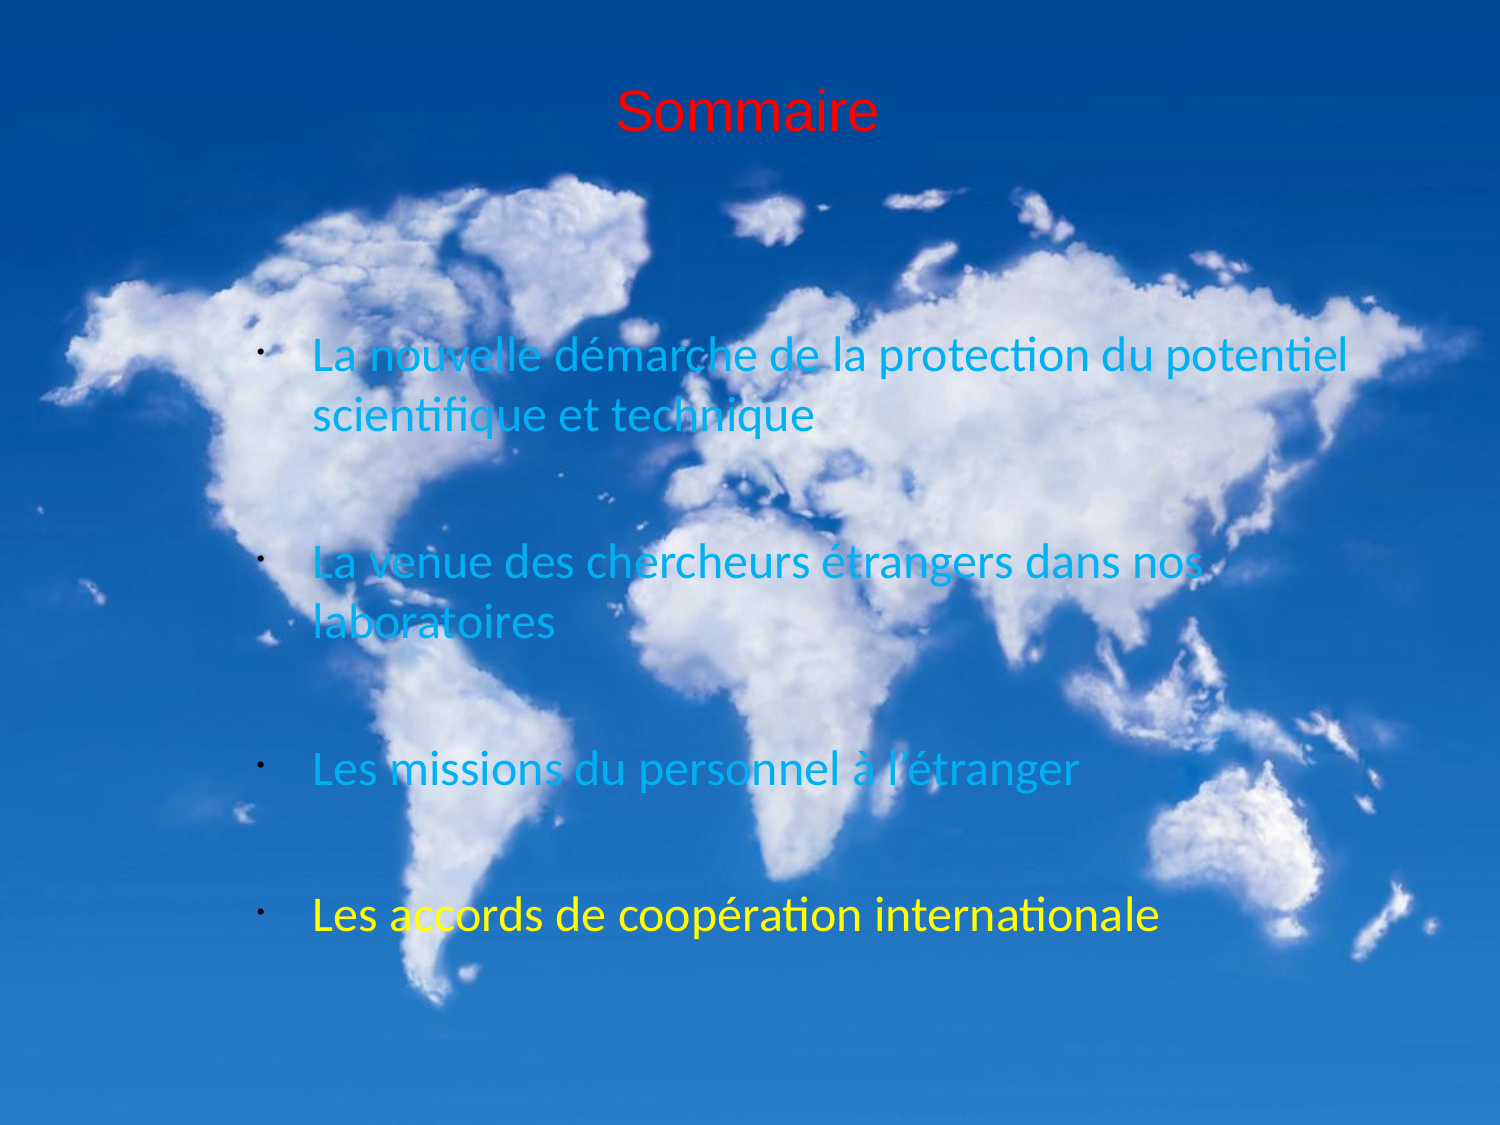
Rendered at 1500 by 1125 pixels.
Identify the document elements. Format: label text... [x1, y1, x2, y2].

list La nouvelle démarche de la protection du potentiel scientifique et technique La venue des chercheurs étrangers dans nos laboratoires Les missions du personnel à l’étranger Les accords de coopération internationale [241, 314, 1412, 858]
picture [0, 0, 1500, 1125]
text_box Sommaire [218, 22, 1294, 194]
